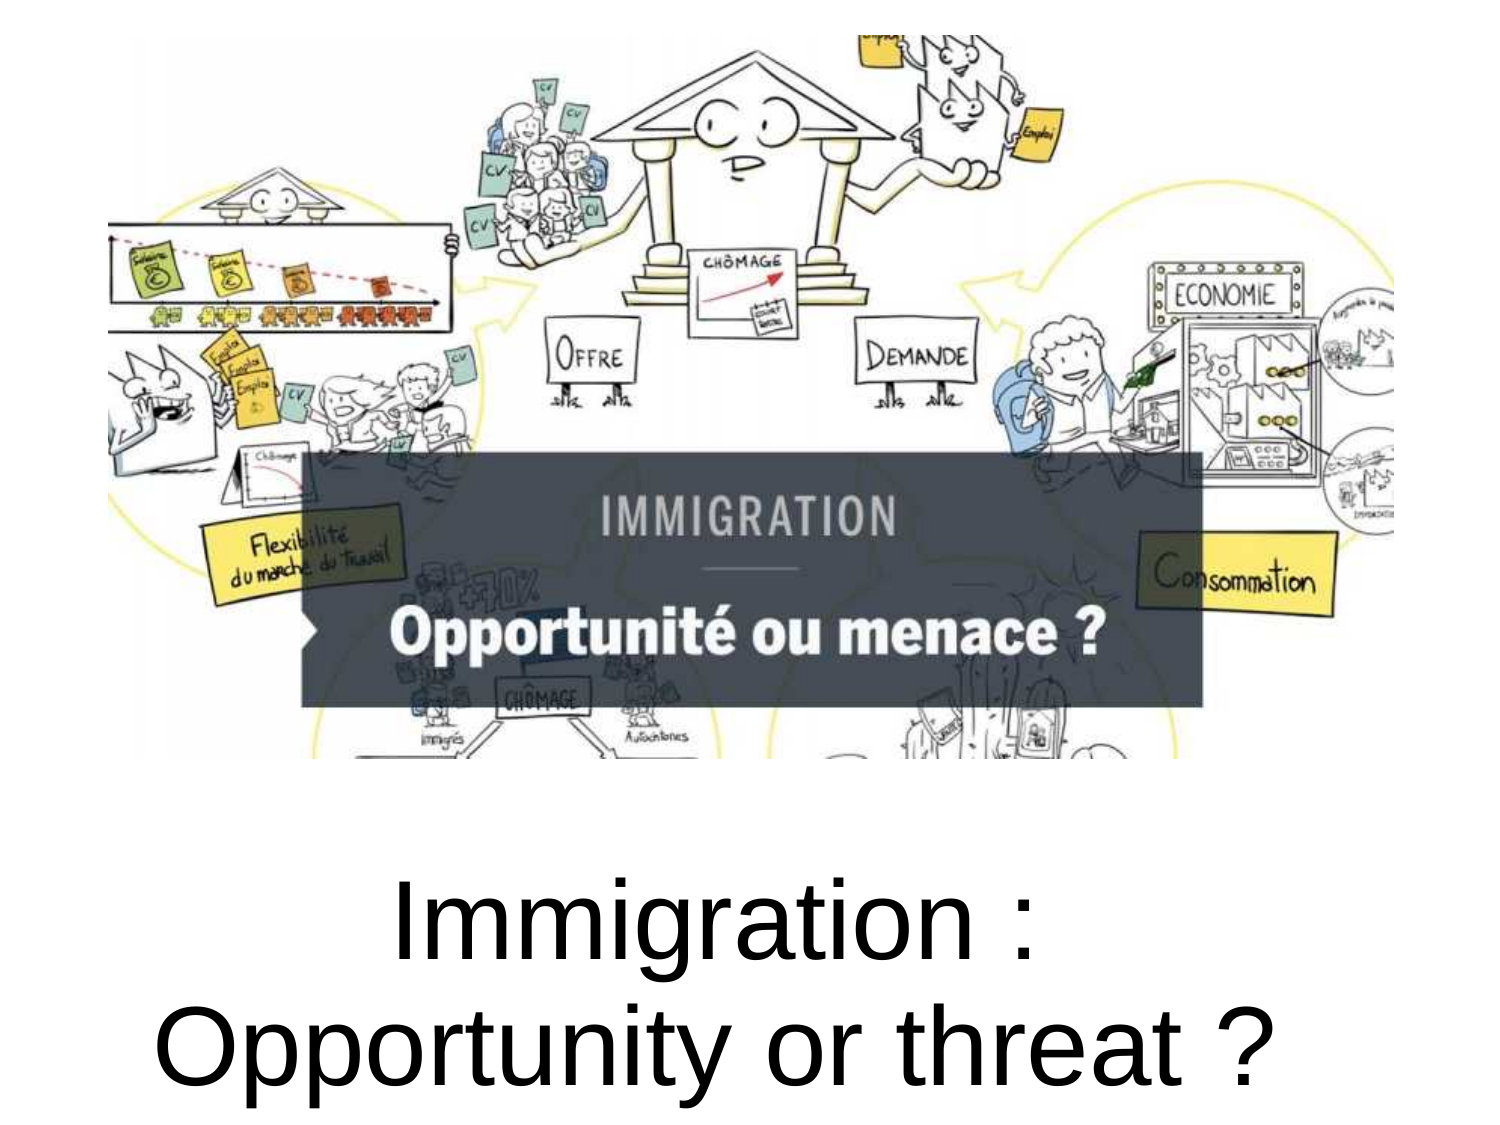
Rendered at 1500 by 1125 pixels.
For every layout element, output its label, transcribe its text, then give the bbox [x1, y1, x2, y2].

picture [108, 35, 1394, 759]
text_box Immigration : Opportunity or threat ? [70, 850, 1359, 1125]
